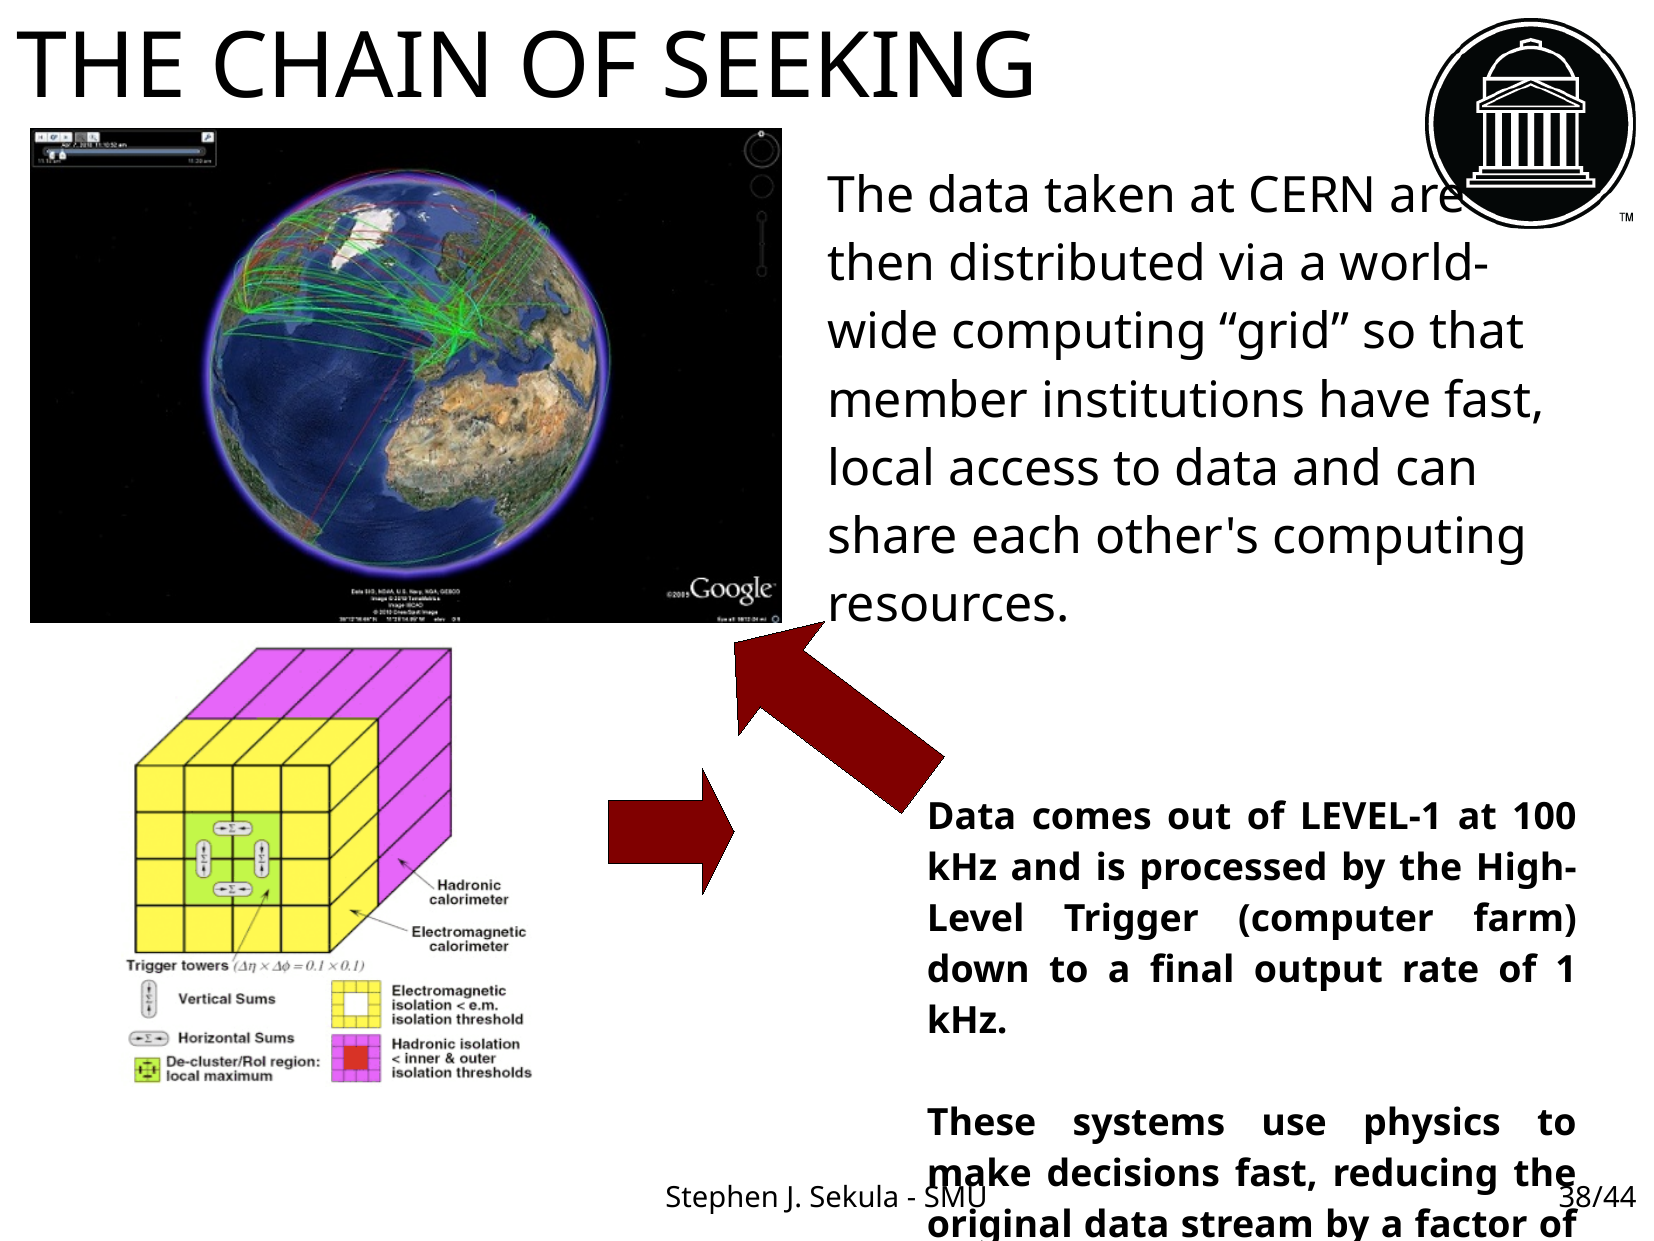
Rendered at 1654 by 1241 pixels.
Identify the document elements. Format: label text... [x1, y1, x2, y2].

picture [1425, 18, 1636, 229]
picture [116, 640, 609, 1087]
title THE CHAIN OF SEEKING [16, 0, 1415, 257]
text_box Data comes out of LEVEL-1 at 100 kHz and is processed by the High-Level Trigger (computer farm) down to a final output rate of 1 kHz. These systems use physics to make decisions fast, reducing the original data stream by a factor of 40,000! [912, 782, 1594, 1218]
text_box [608, 768, 735, 895]
text_box The data taken at CERN are then distributed via a world-wide computing “grid” so that member institutions have fast, local access to data and can share each other's computing resources. [812, 151, 1602, 554]
picture [30, 128, 782, 623]
text_box [734, 621, 945, 814]
